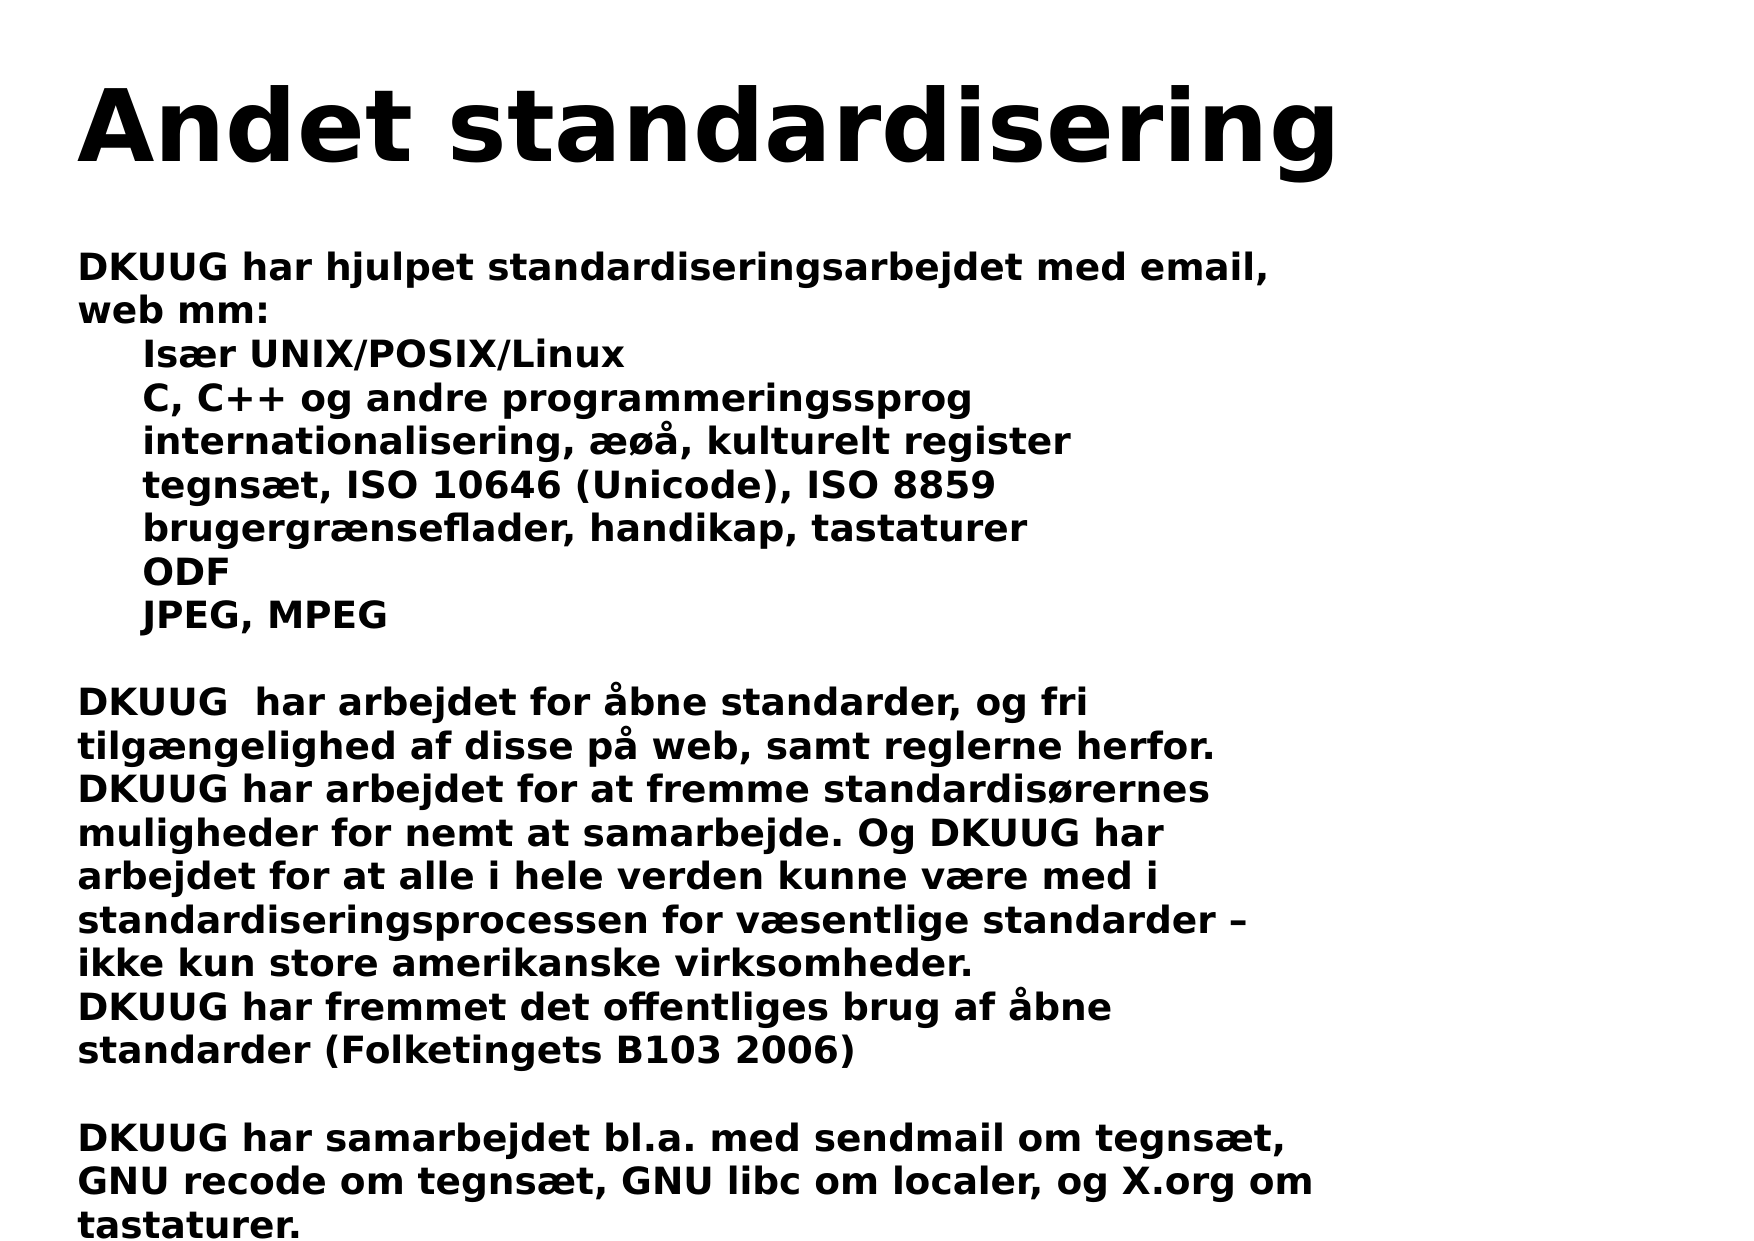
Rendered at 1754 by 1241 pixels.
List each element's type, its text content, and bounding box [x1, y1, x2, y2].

text_box Andet standardisering [62, 61, 1388, 193]
text_box DKUUG har hjulpet standardiseringsarbejdet med email, web mm: Især UNIX/POSIX/Linux C, C++ og andre programmeringssprog internationalisering, æøå, kulturelt register tegnsæt, ISO 10646 (Unicode), ISO 8859 brugergrænseflader, handikap, tastaturer ODF JPEG, MPEG DKUUG har arbejdet for åbne standarder, og fri tilgængelighed af disse på web, samt reglerne herfor. DKUUG har arbejdet for at fremme standardisørernes muligheder for nemt at samarbejde. Og DKUUG har arbejdet for at alle i hele verden kunne være med i standardiseringsprocessen for væsentlige standarder – ikke kun store amerikanske virksomheder. DKUUG har fremmet det offentliges brug af åbne standarder (Folketingets B103 2006) DKUUG har samarbejdet bl.a. med sendmail om tegnsæt, GNU recode om tegnsæt, GNU libc om localer, og X.org om tastaturer. [62, 151, 1336, 1241]
